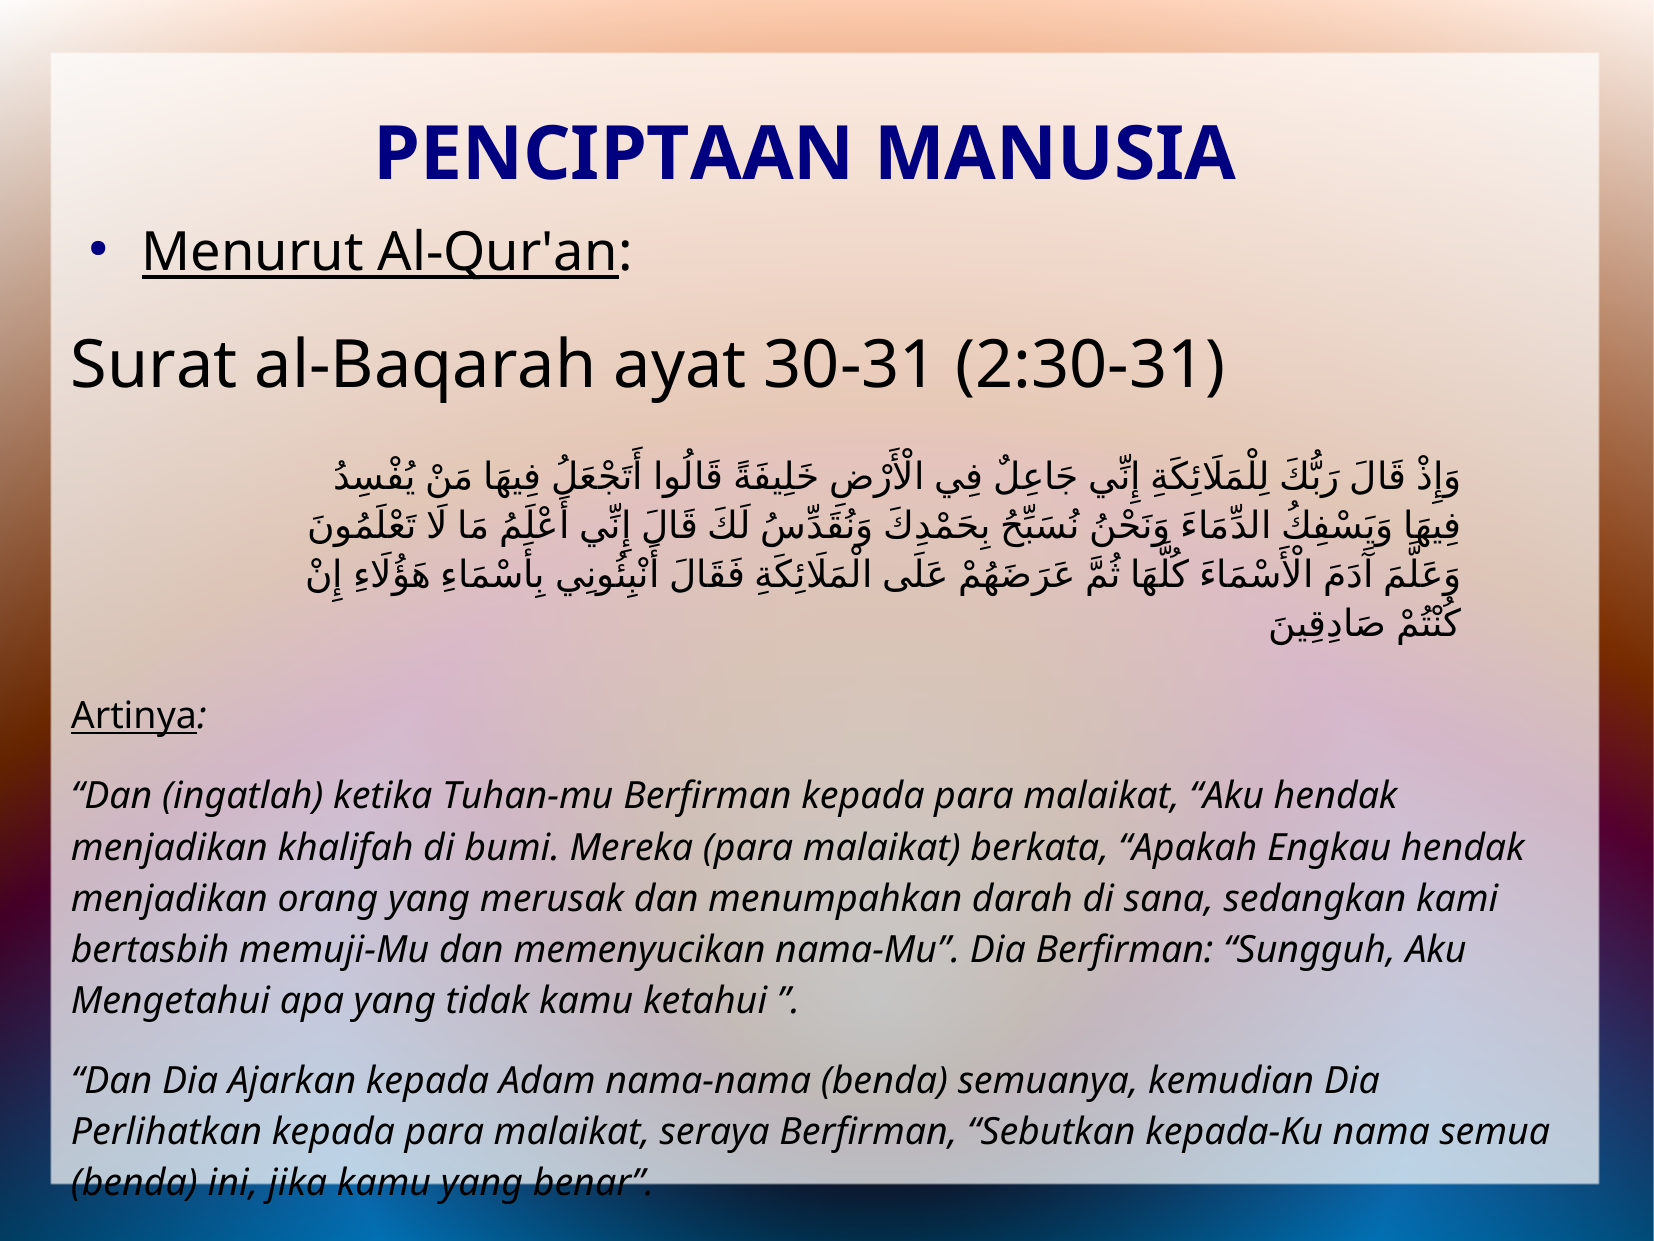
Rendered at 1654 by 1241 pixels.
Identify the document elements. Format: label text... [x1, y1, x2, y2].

picture [0, 0, 1654, 1241]
title PENCIPTAAN MANUSIA [70, 64, 1559, 212]
list Menurut Al-Qur'an: Surat al-Baqarah ayat 30-31 (2:30-31) Artinya: “Dan (ingatlah) ketika Tuhan-mu Berfirman kepada para malaikat, “Aku hendak menjadikan khalifah di bumi. Mereka (para malaikat) berkata, “Apakah Engkau hendak menjadikan orang yang merusak dan menumpahkan darah di sana, sedangkan kami bertasbih memuji-Mu dan memenyucikan nama-Mu”. Dia Berfirman: “Sungguh, Aku Mengetahui apa yang tidak kamu ketahui ”. “Dan Dia Ajarkan kepada Adam nama-nama (benda) semuanya, kemudian Dia Perlihatkan kepada para malaikat, seraya Berfirman, “Sebutkan kepada-Ku nama semua (benda) ini, jika kamu yang benar”. [70, 212, 1559, 1217]
text_box وَإِذْ قَالَ رَبُّكَ لِلْمَلَائِكَةِ إِنِّي جَاعِلٌ فِي الْأَرْضِ خَلِيفَةً قَالُوا أَتَجْعَلُ فِيهَا مَنْ يُفْسِدُ فِيهَا وَيَسْفِكُ الدِّمَاءَ وَنَحْنُ نُسَبِّحُ بِحَمْدِكَ وَنُقَدِّسُ لَكَ قَالَ إِنِّي أَعْلَمُ مَا لَا تَعْلَمُونَ وَعَلَّمَ آَدَمَ الْأَسْمَاءَ كُلَّهَا ثُمَّ عَرَضَهُمْ عَلَى الْمَلَائِكَةِ فَقَالَ أَنْبِئُونِي بِأَسْمَاءِ هَؤُلَاءِ إِنْ كُنْتُمْ صَادِقِينَ [265, 448, 1477, 1028]
